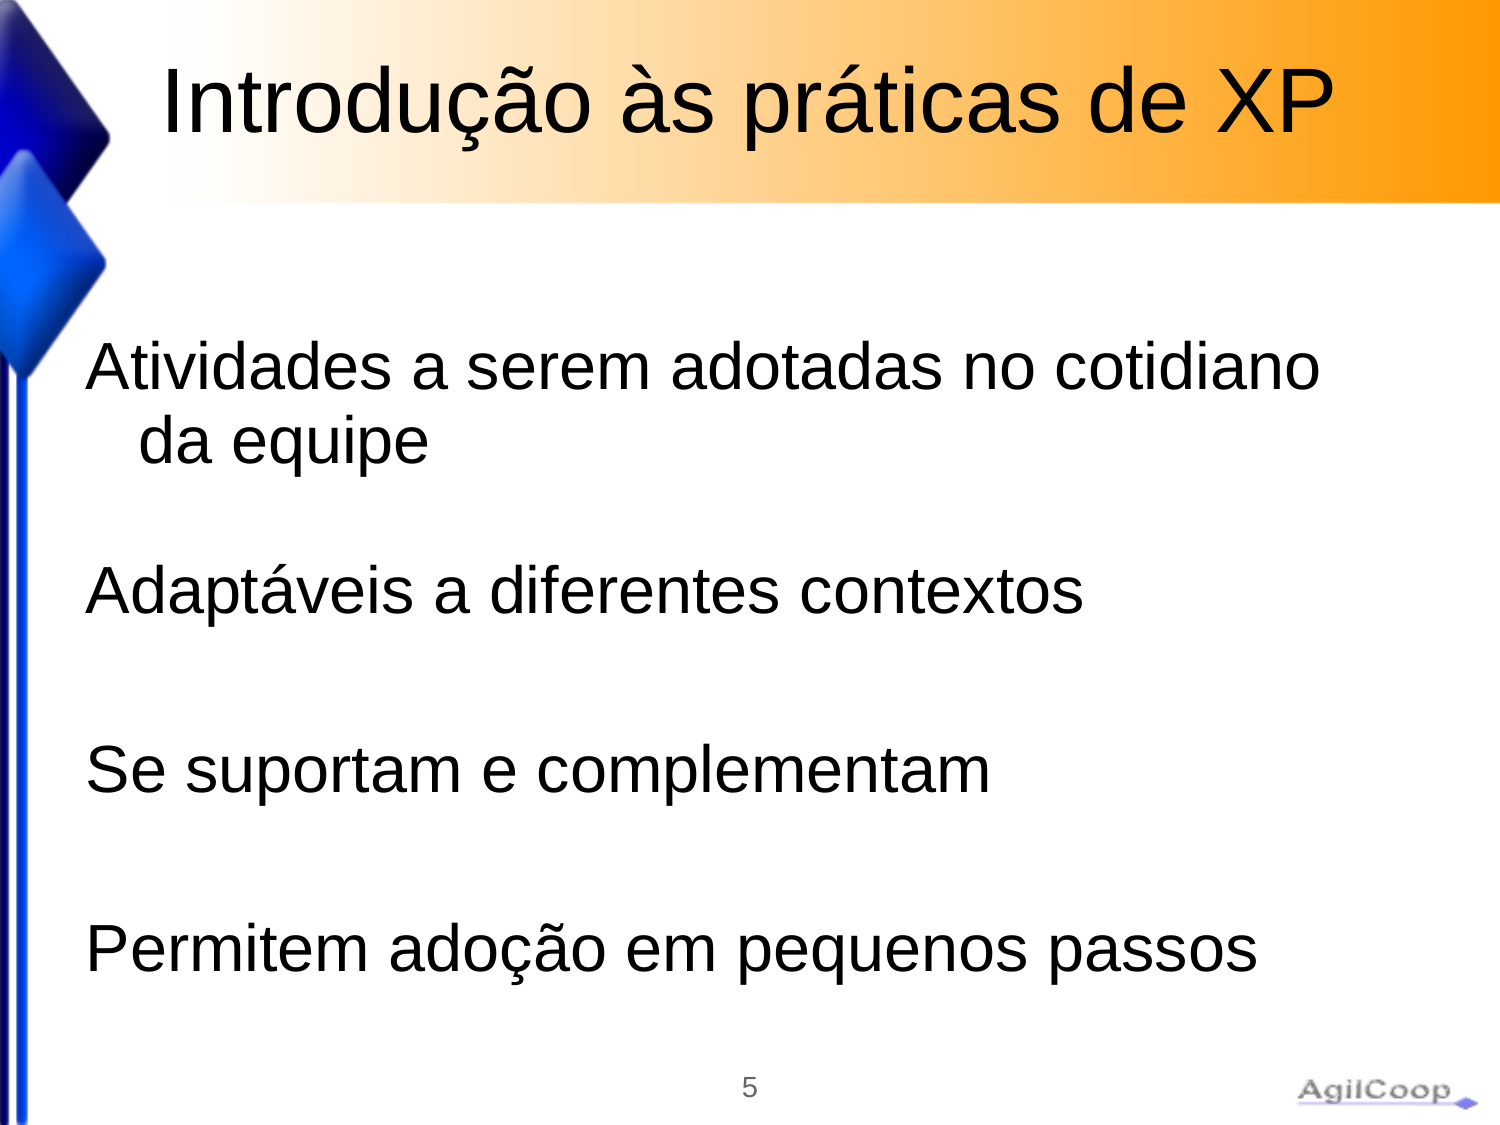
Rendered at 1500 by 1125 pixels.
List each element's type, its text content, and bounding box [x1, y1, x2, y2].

list Atividades a serem adotadas no cotidiano da equipe Adaptáveis a diferentes contextos Se suportam e complementam Permitem adoção em pequenos passos [53, 321, 1412, 1117]
title Introdução às práticas de XP [75, 0, 1425, 203]
picture [0, 0, 1500, 1125]
